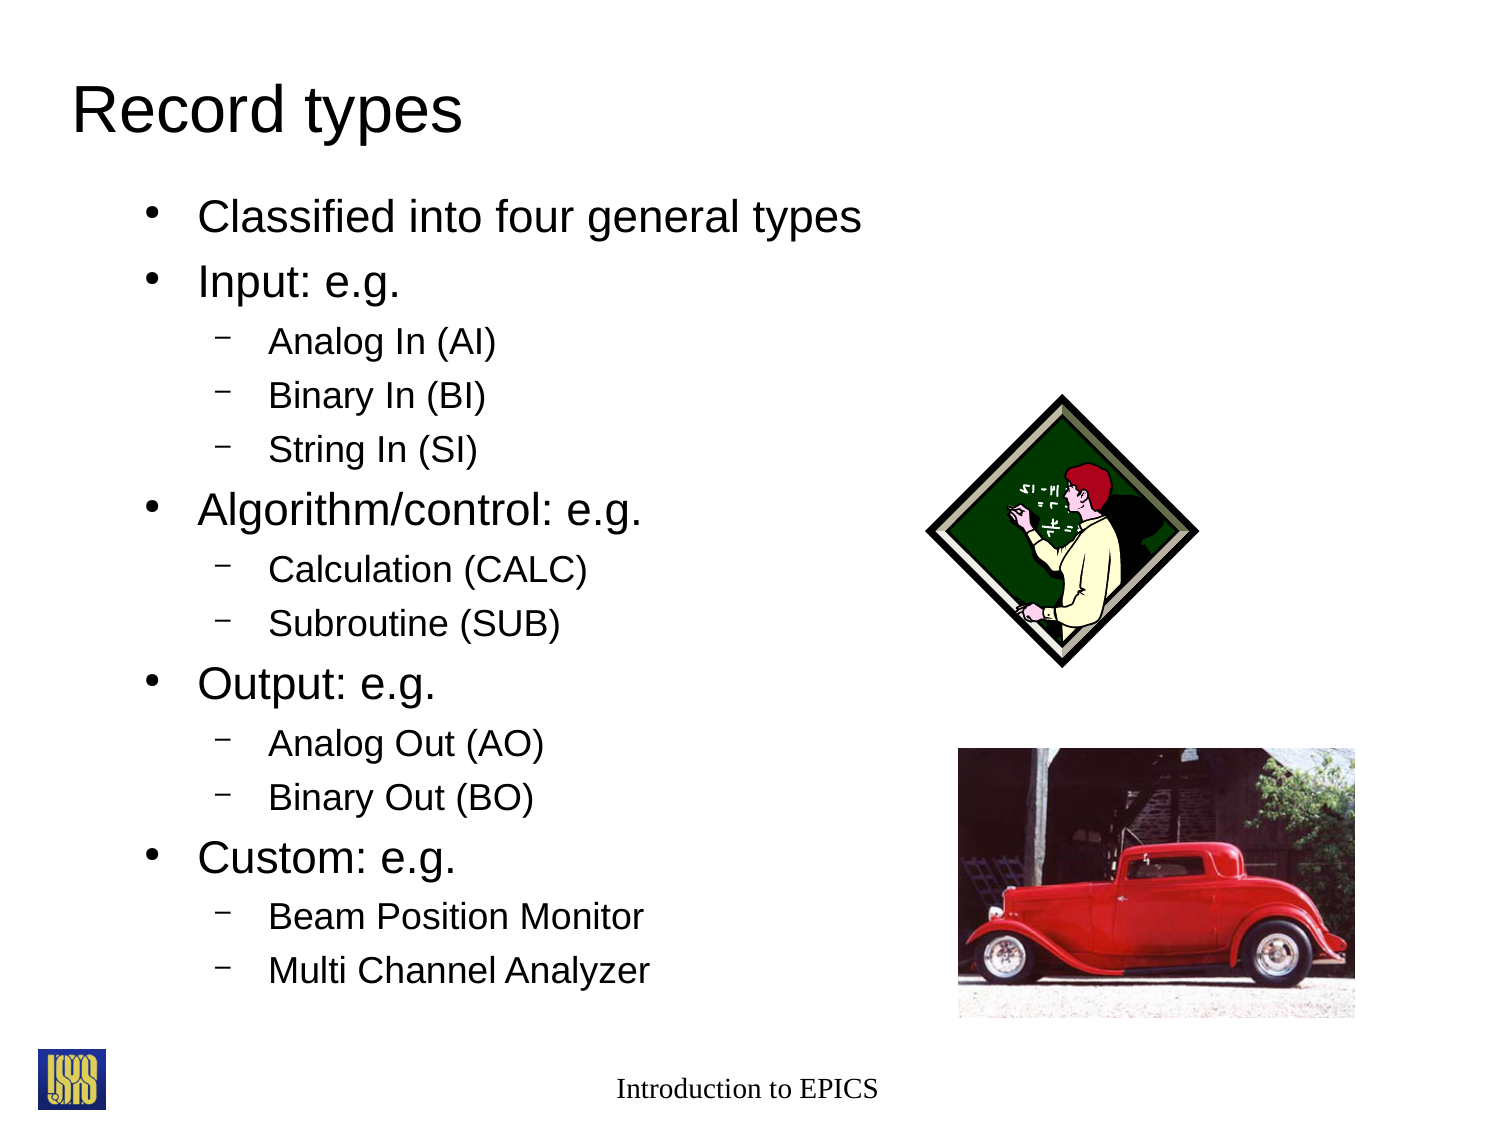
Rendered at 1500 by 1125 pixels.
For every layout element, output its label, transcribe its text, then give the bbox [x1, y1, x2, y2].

picture [958, 748, 1355, 1018]
list Classified into four general types Input: e.g. Analog In (AI) Binary In (BI) String In (SI) Algorithm/control: e.g. Calculation (CALC) Subroutine (SUB) Output: e.g. Analog Out (AO) Binary Out (BO) Custom: e.g. Beam Position Monitor Multi Channel Analyzer [111, 178, 1456, 1000]
picture [38, 1049, 106, 1110]
title Record types [21, 65, 1459, 154]
picture [924, 393, 1200, 669]
